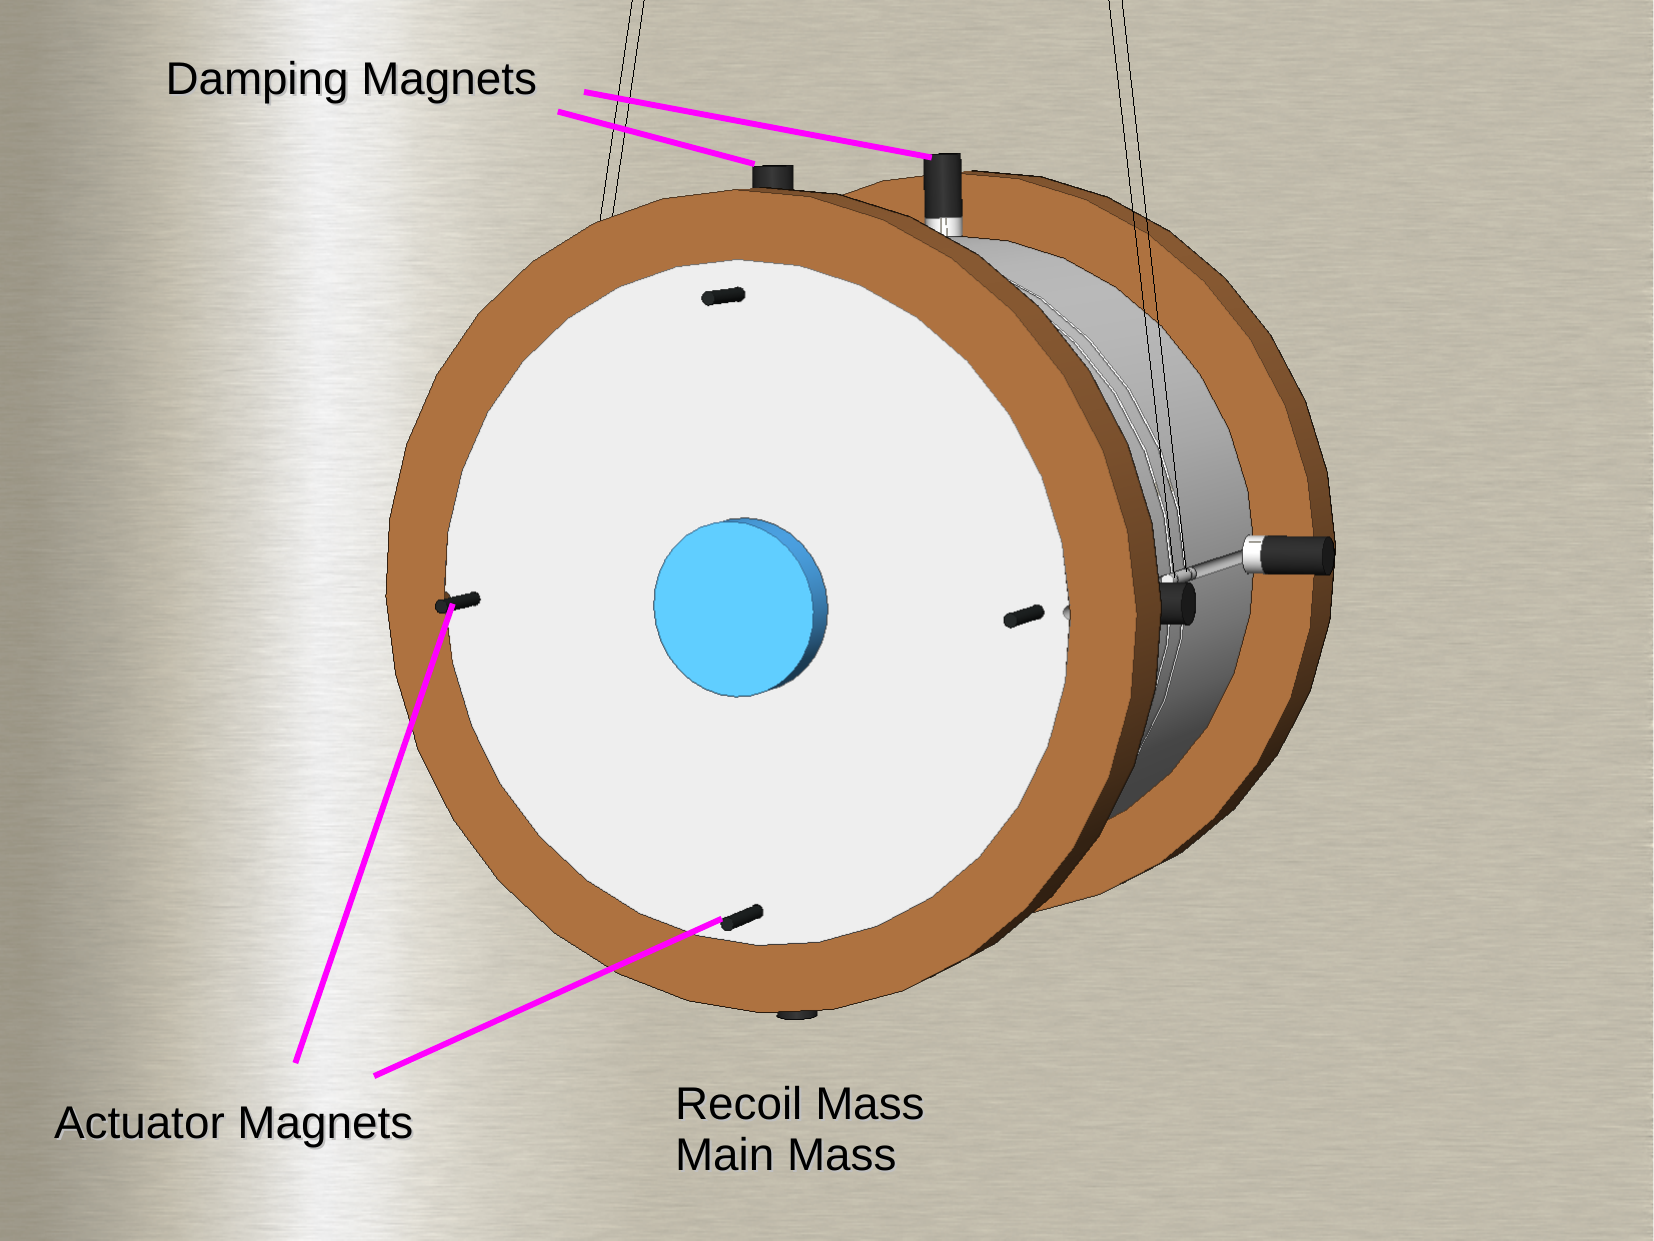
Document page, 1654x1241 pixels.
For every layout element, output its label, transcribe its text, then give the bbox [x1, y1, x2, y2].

picture [0, 0, 1654, 1241]
text_box Actuator Magnets [39, 1089, 422, 1156]
text_box Recoil Mass Main Mass [660, 1070, 935, 1189]
text_box Damping Magnets [150, 45, 546, 113]
